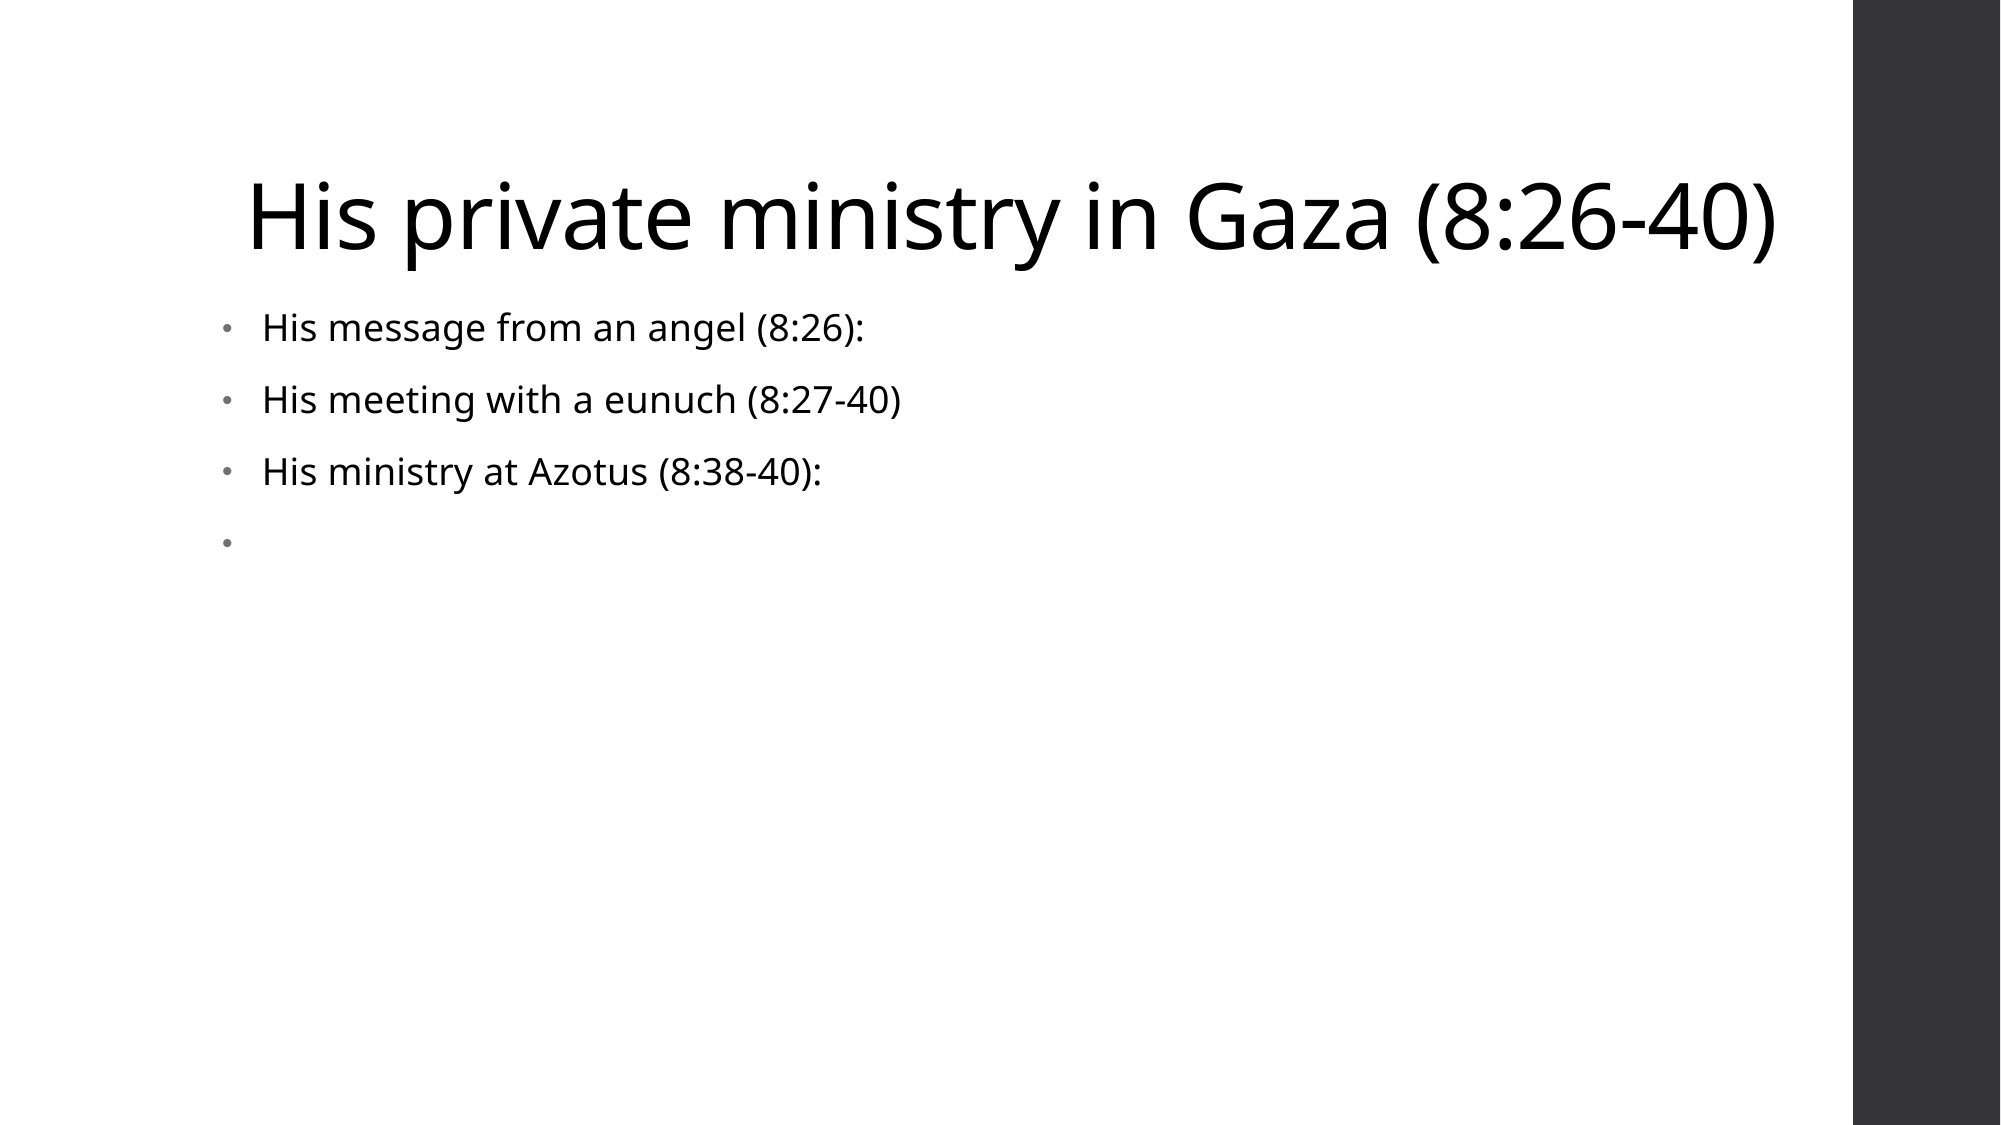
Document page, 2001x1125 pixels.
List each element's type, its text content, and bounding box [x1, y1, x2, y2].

list His message from an angel (8:26): His meeting with a eunuch (8:27-40) His ministry at Azotus (8:38-40): [206, 299, 1617, 1014]
title His private ministry in Gaza (8:26-40) [206, 60, 1797, 278]
